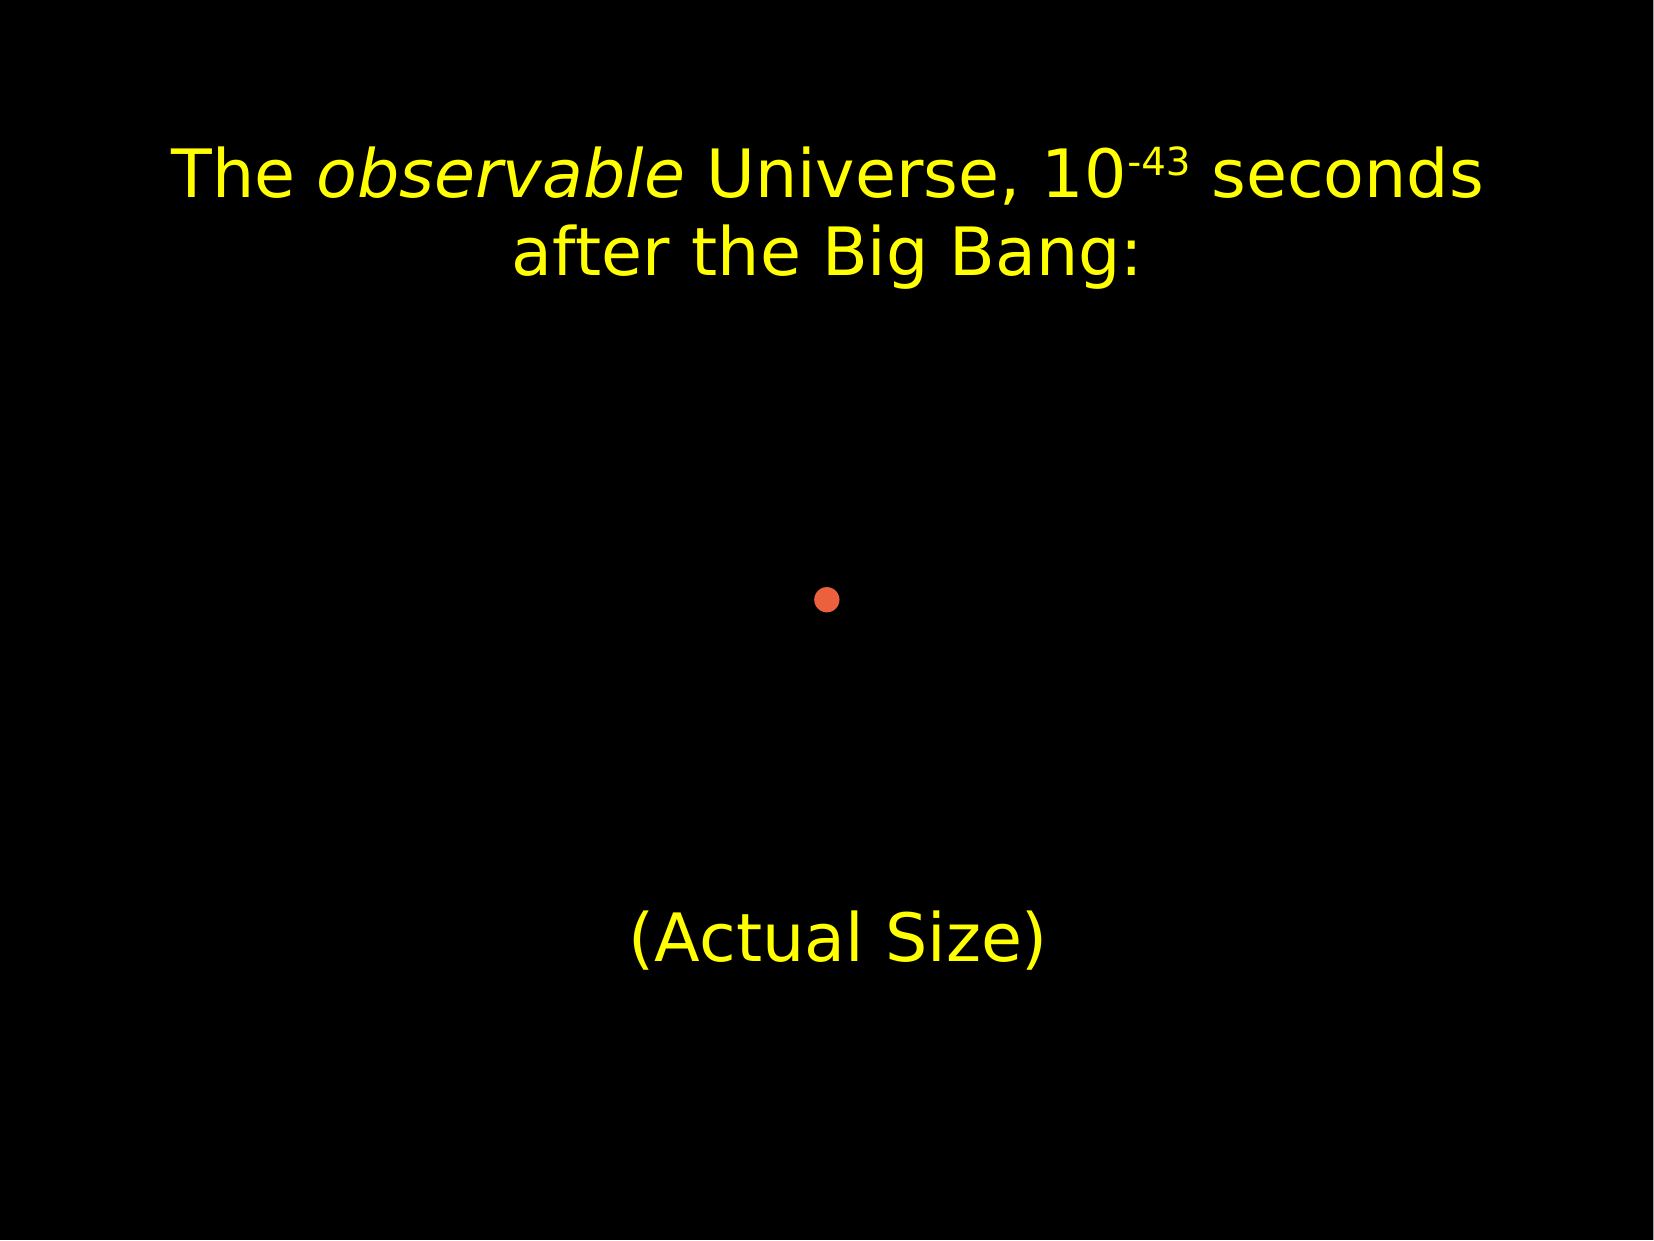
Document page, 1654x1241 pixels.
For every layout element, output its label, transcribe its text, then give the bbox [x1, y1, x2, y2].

text_box [814, 587, 840, 613]
text_box (Actual Size) [628, 899, 1049, 983]
text_box The observable Universe, 10-43 seconds after the Big Bang: [171, 135, 1485, 305]
